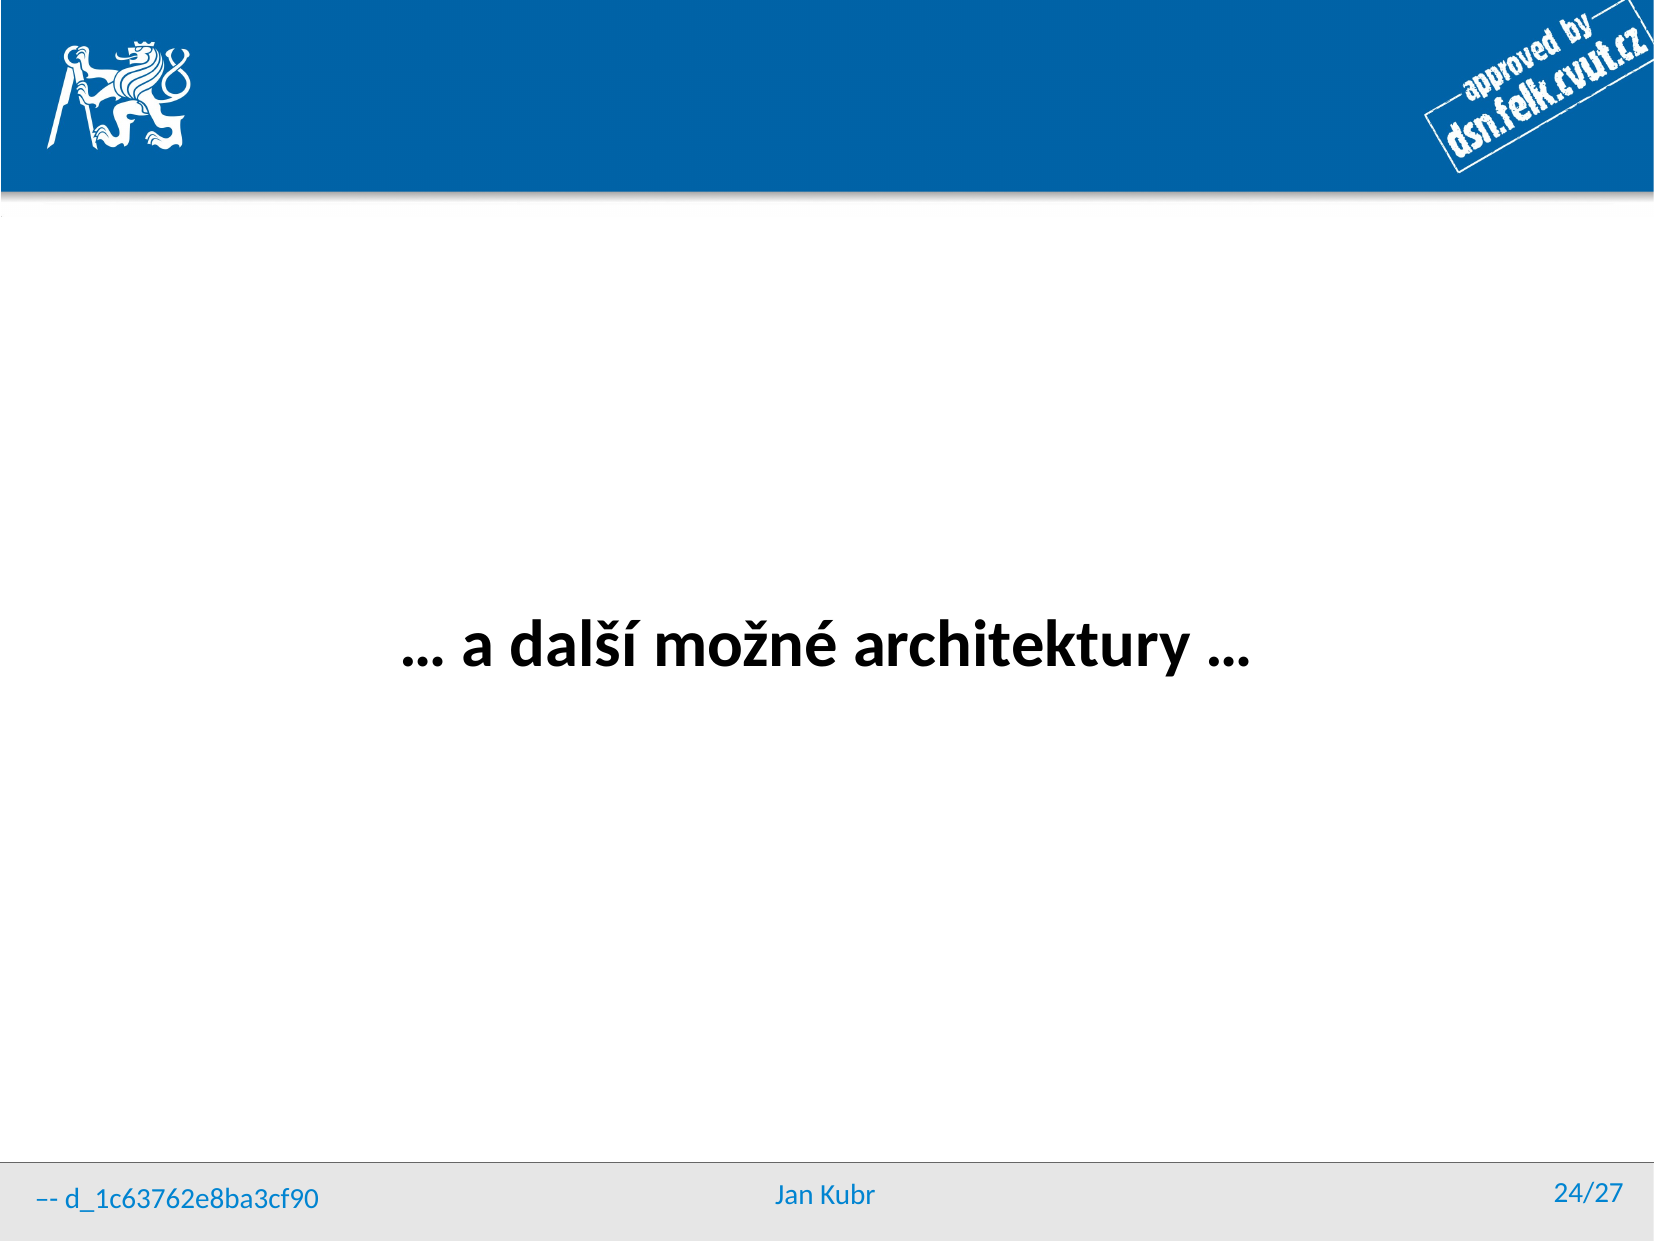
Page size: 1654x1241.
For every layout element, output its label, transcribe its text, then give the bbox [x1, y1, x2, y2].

subtitle … a další možné architektury … [82, 290, 1571, 1010]
picture [1, 0, 1654, 217]
